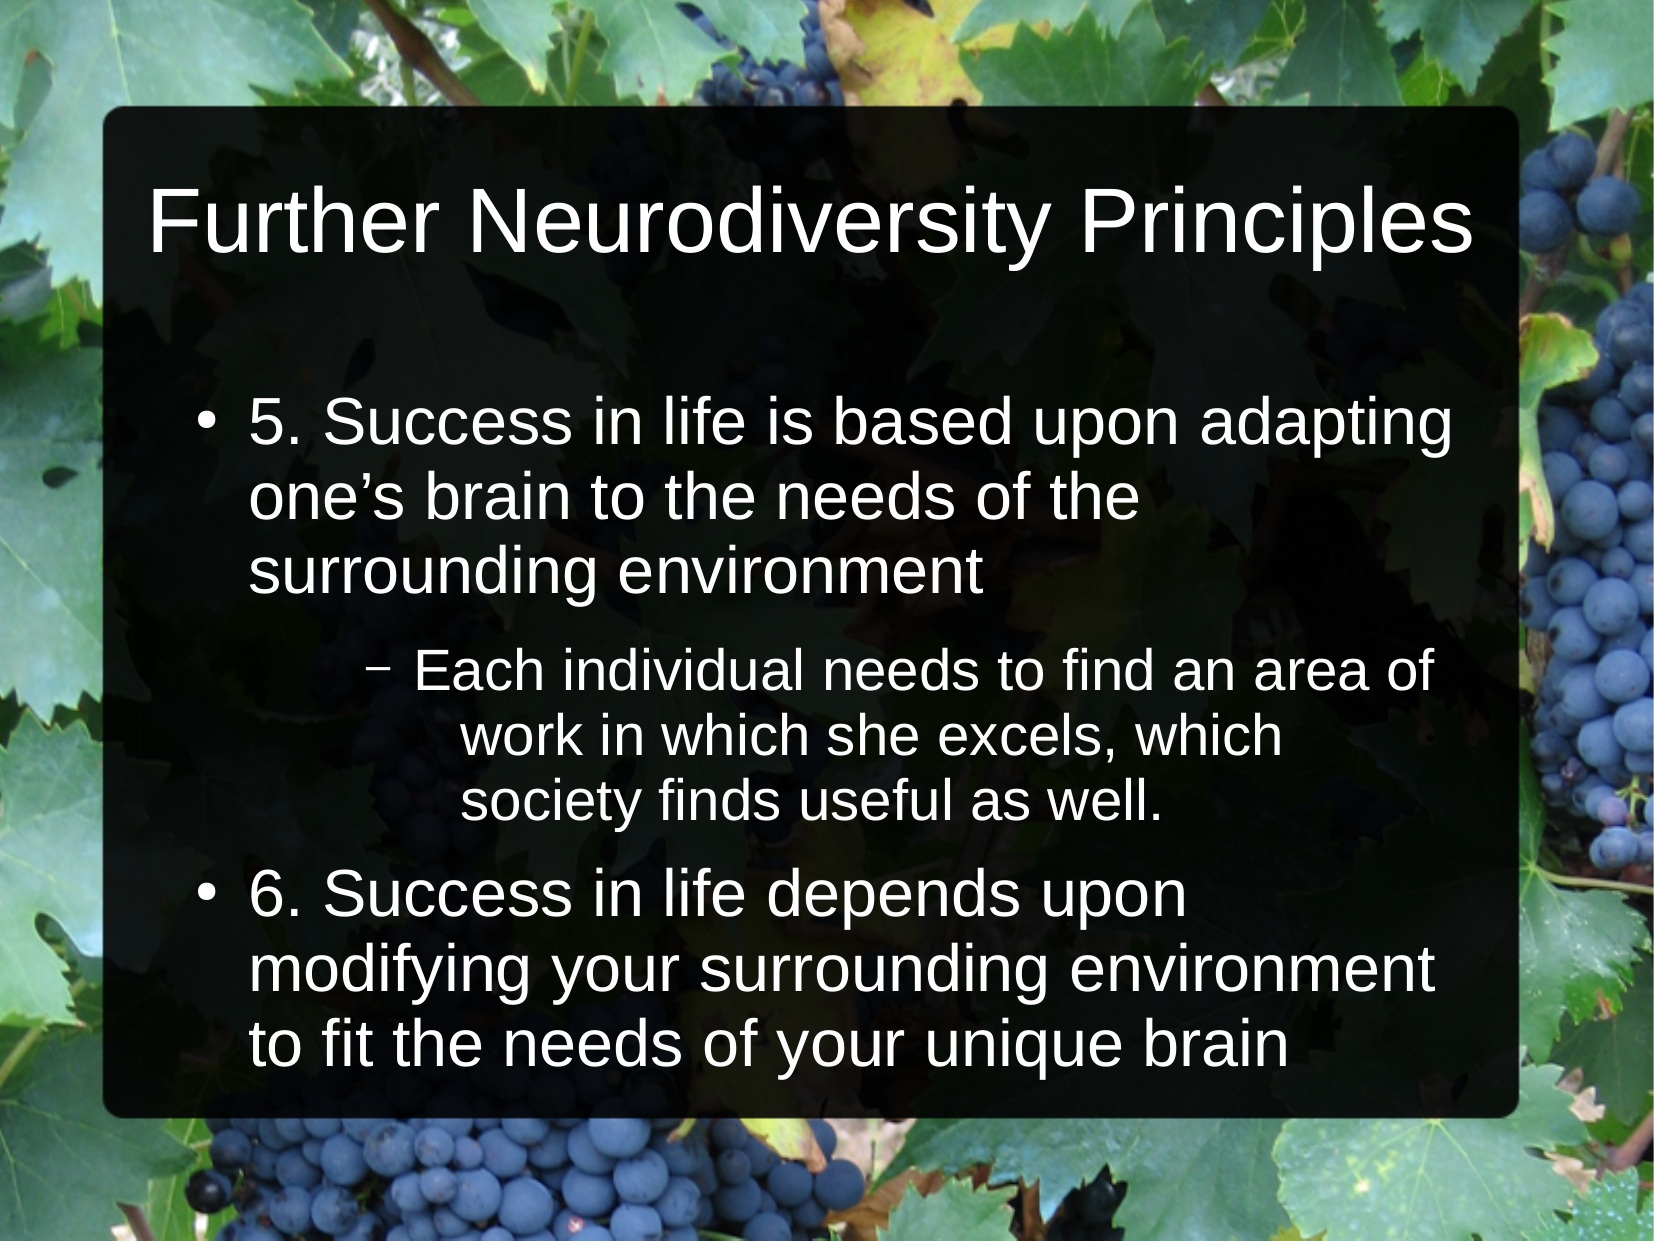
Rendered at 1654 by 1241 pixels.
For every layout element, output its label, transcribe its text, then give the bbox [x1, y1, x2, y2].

title Further Neurodiversity Principles [118, 125, 1506, 318]
picture [0, 0, 1654, 1241]
list 5. Success in life is based upon adapting one’s brain to the needs of the surrounding environment Each individual needs to find an area of work in which she excels, which society finds useful as well. 6. Success in life depends upon modifying your surrounding environment to fit the needs of your unique brain [177, 383, 1477, 1188]
